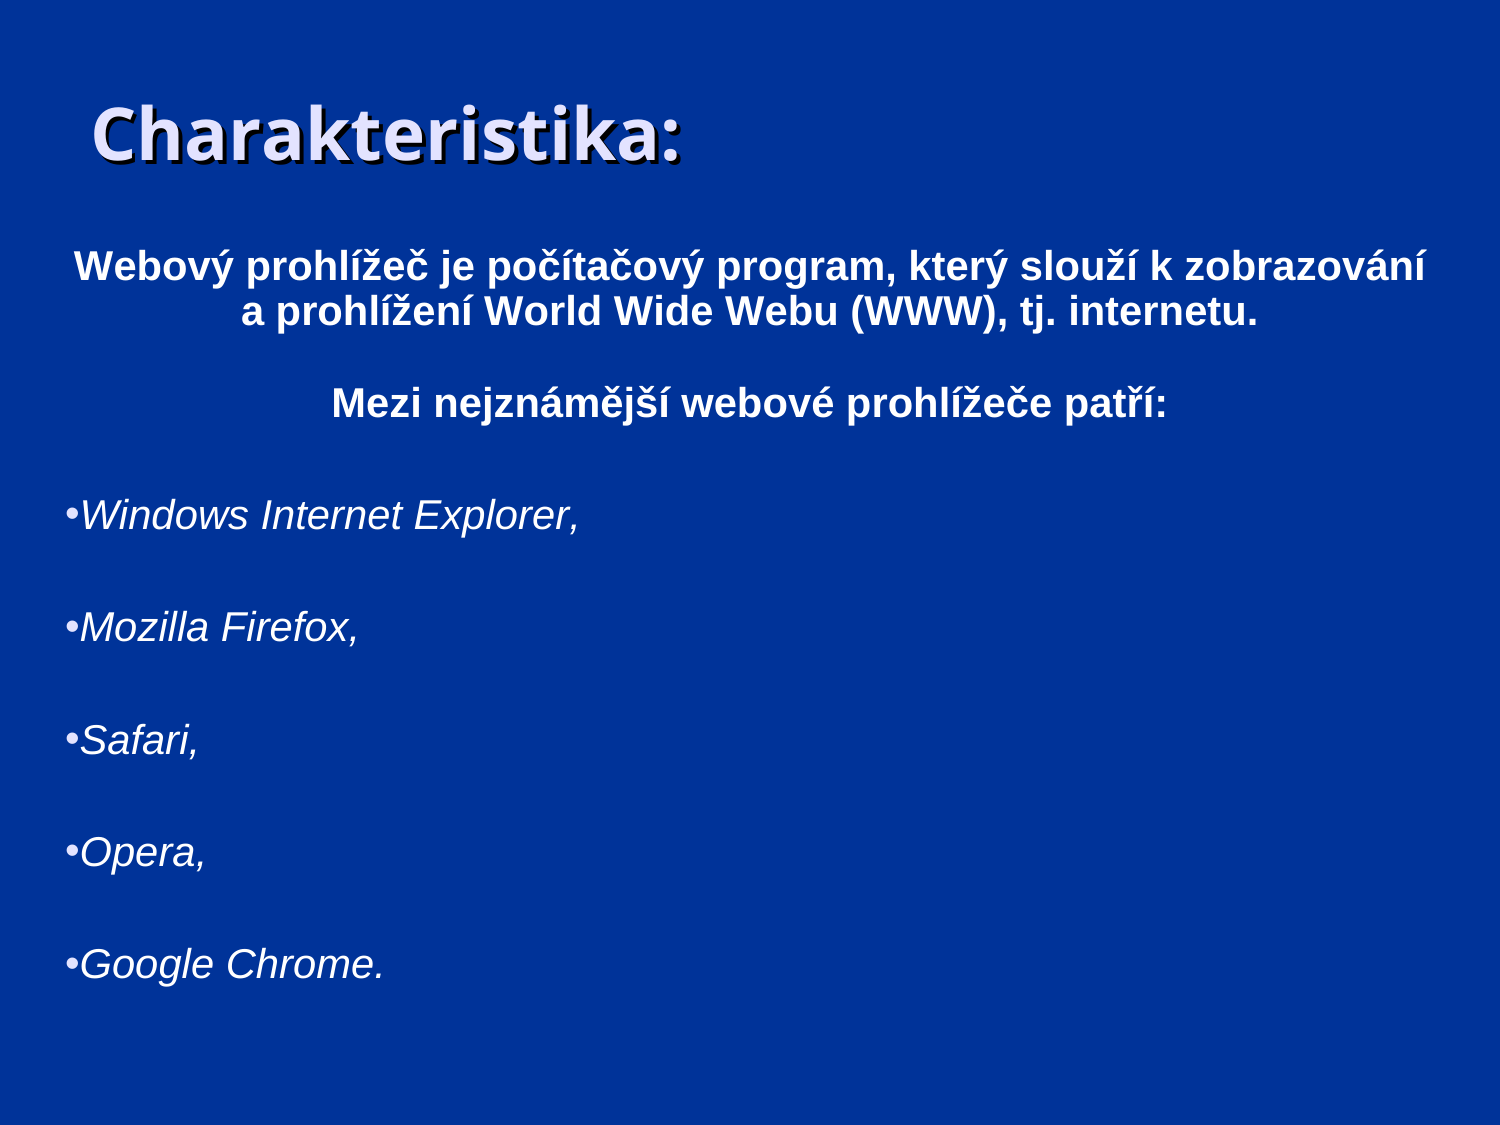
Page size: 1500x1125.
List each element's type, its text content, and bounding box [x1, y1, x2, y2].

list Webový prohlížeč je počítačový program, který slouží k zobrazování a prohlížení World Wide Webu (WWW), tj. internetu. Mezi nejznámější webové prohlížeče patří: Windows Internet Explorer, Mozilla Firefox, Safari, Opera, Google Chrome. [50, 237, 1450, 1000]
title Charakteristika: [75, 37, 1426, 225]
